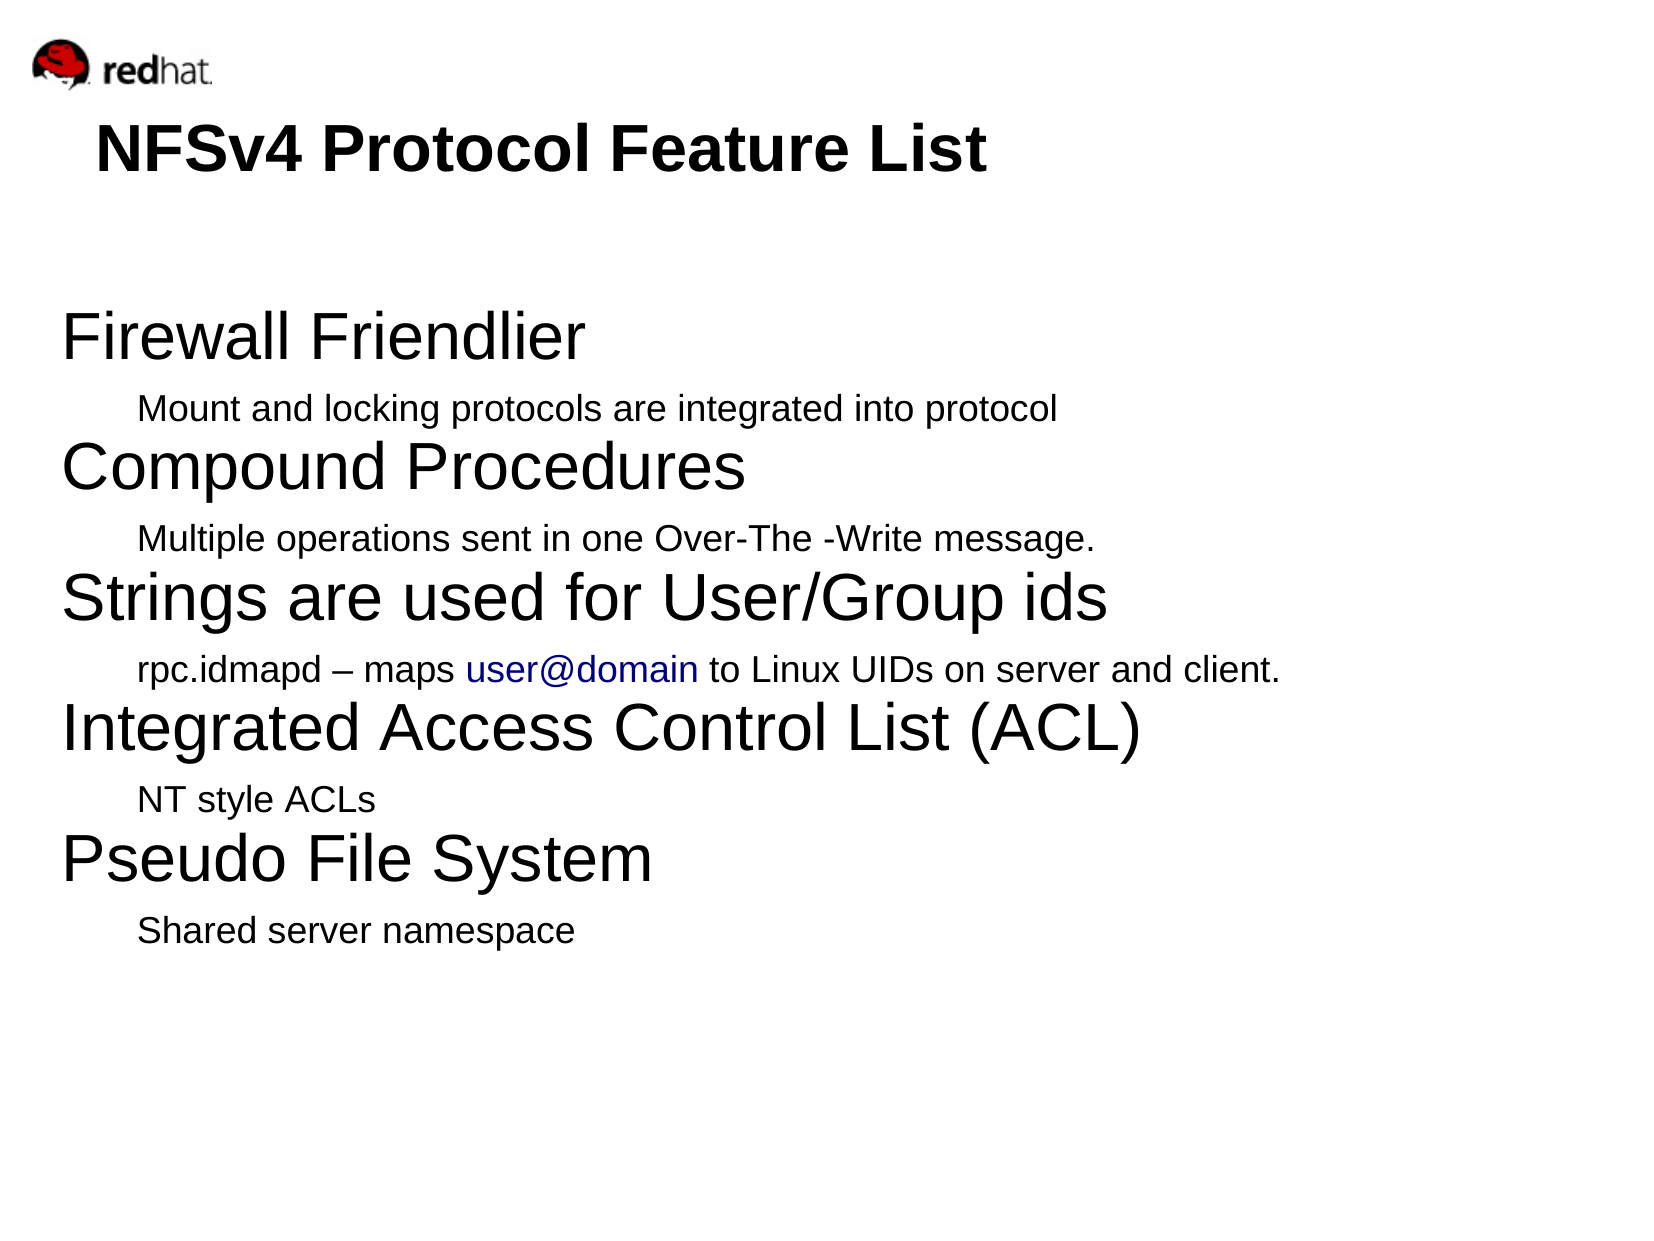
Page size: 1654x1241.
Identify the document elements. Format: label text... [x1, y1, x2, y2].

list Firewall Friendlier Mount and locking protocols are integrated into protocol Compound Procedures Multiple operations sent in one Over-The -Write message. Strings are used for User/Group ids rpc.idmapd – maps user@domain to Linux UIDs on server and client. Integrated Access Control List (ACL) NT style ACLs Pseudo File System Shared server namespace [61, 298, 1468, 1143]
title NFSv4 Protocol Feature List [77, 74, 1483, 223]
picture [31, 37, 212, 98]
